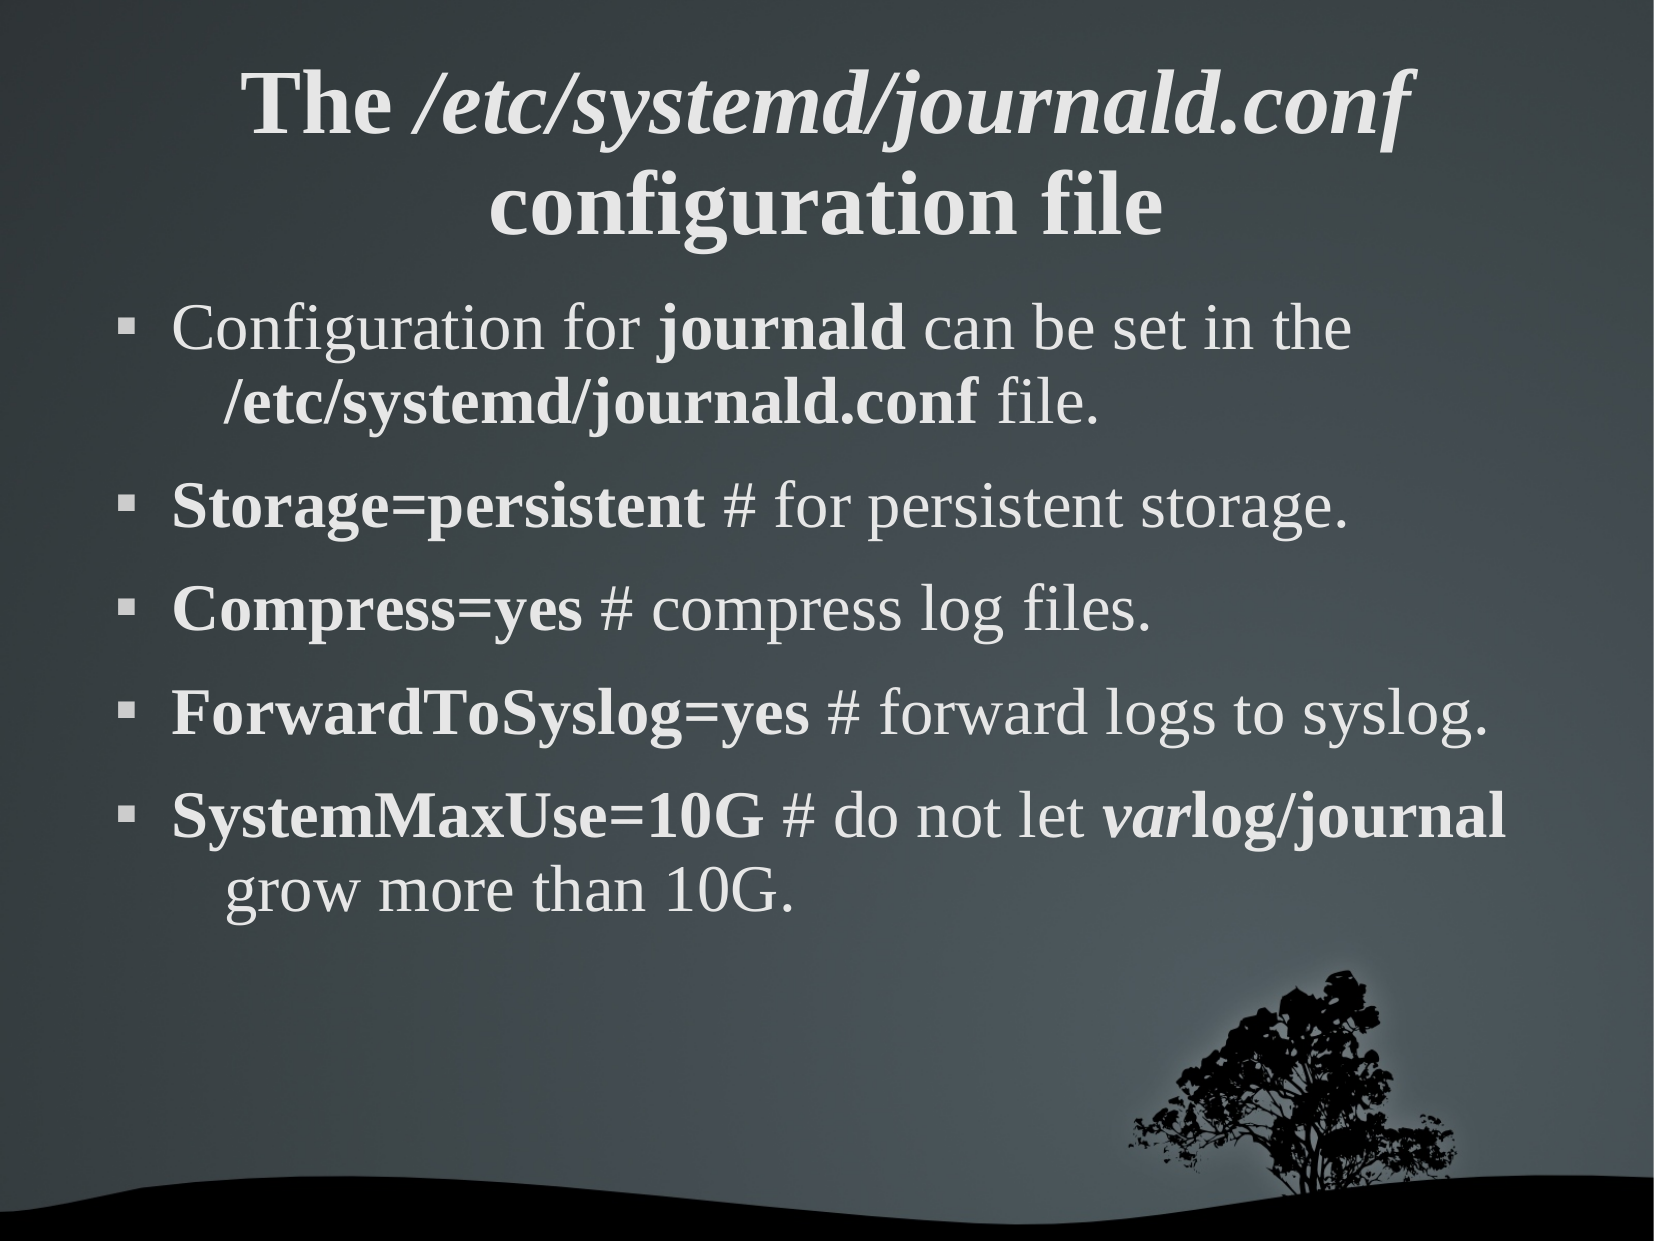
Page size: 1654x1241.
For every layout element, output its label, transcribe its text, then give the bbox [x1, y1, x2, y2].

title The /etc/systemd/journald.conf configuration file [82, 49, 1571, 257]
picture [0, 0, 1654, 1241]
list Configuration for journald can be set in the /etc/systemd/journald.conf file. Storage=persistent # for persistent storage. Compress=yes # compress log files. ForwardToSyslog=yes # forward logs to syslog. SystemMaxUse=10G # do not let varlog/journal grow more than 10G. [82, 290, 1571, 1109]
